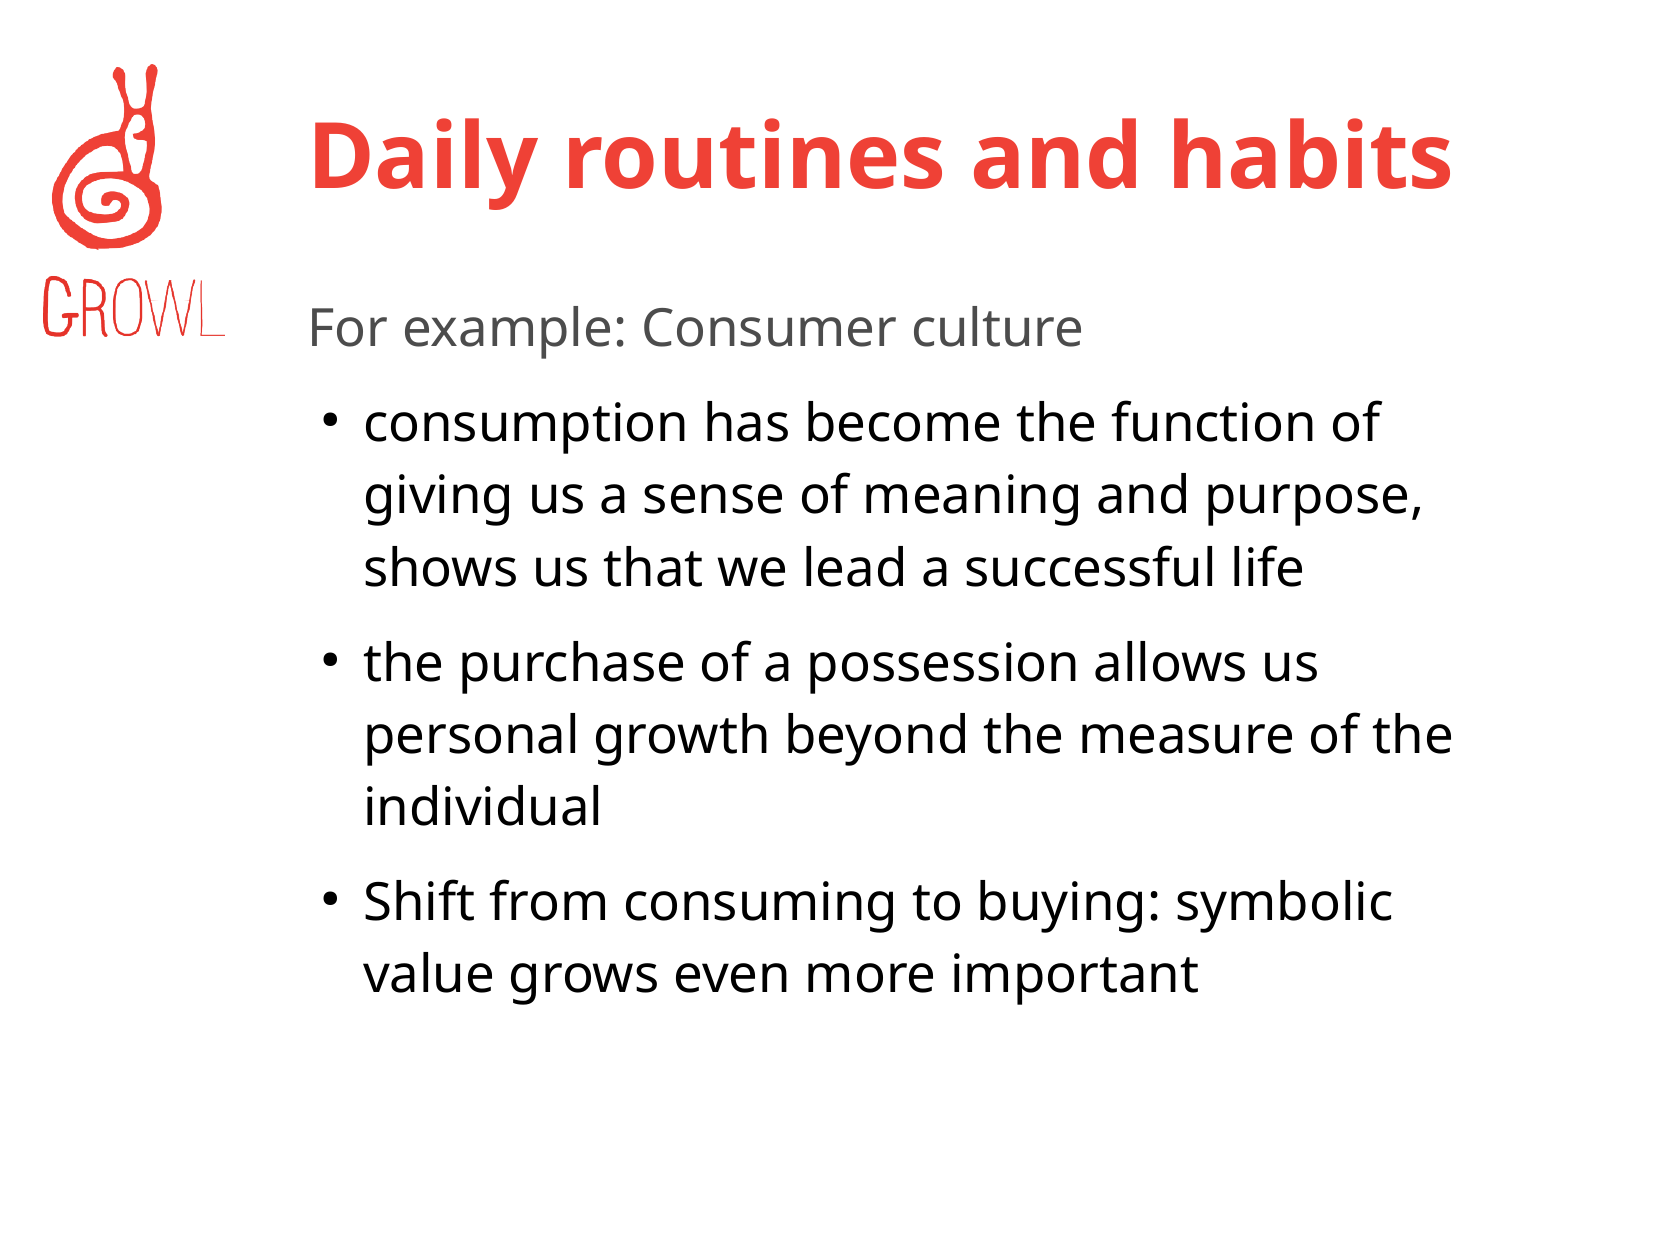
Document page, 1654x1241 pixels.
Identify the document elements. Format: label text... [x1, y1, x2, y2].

picture [43, 64, 225, 337]
title Daily routines and habits [307, 49, 1571, 257]
list For example: Consumer culture consumption has become the function of giving us a sense of meaning and purpose, shows us that we lead a successful life the purchase of a possession allows us personal growth beyond the measure of the individual Shift from consuming to buying: symbolic value grows even more important [307, 290, 1538, 1010]
